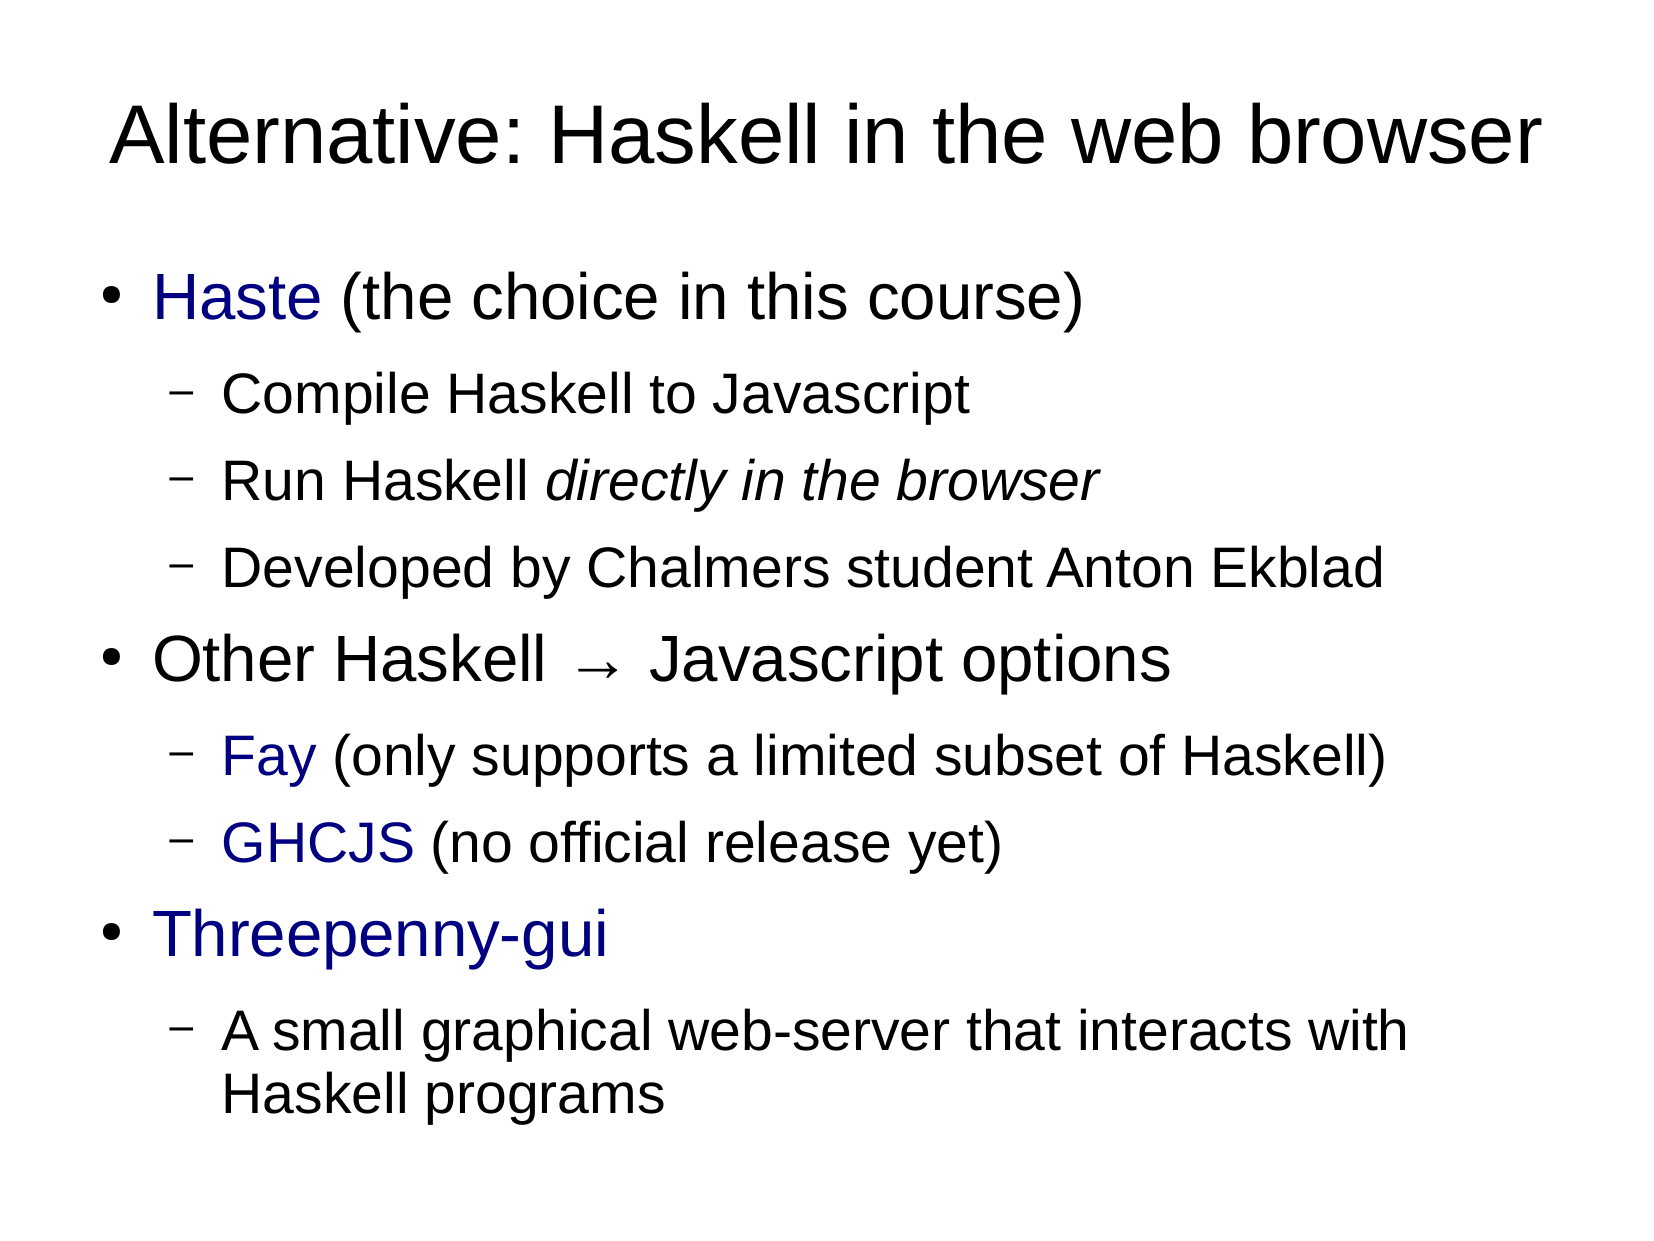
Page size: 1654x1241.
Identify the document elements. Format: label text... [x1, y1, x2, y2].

title Alternative: Haskell in the web browser [82, 31, 1571, 239]
list Haste (the choice in this course) Compile Haskell to Javascript Run Haskell directly in the browser Developed by Chalmers student Anton Ekblad Other Haskell → Javascript options Fay (only supports a limited subset of Haskell) GHCJS (no official release yet) Threepenny-gui A small graphical web-server that interacts with Haskell programs [82, 260, 1571, 1130]
